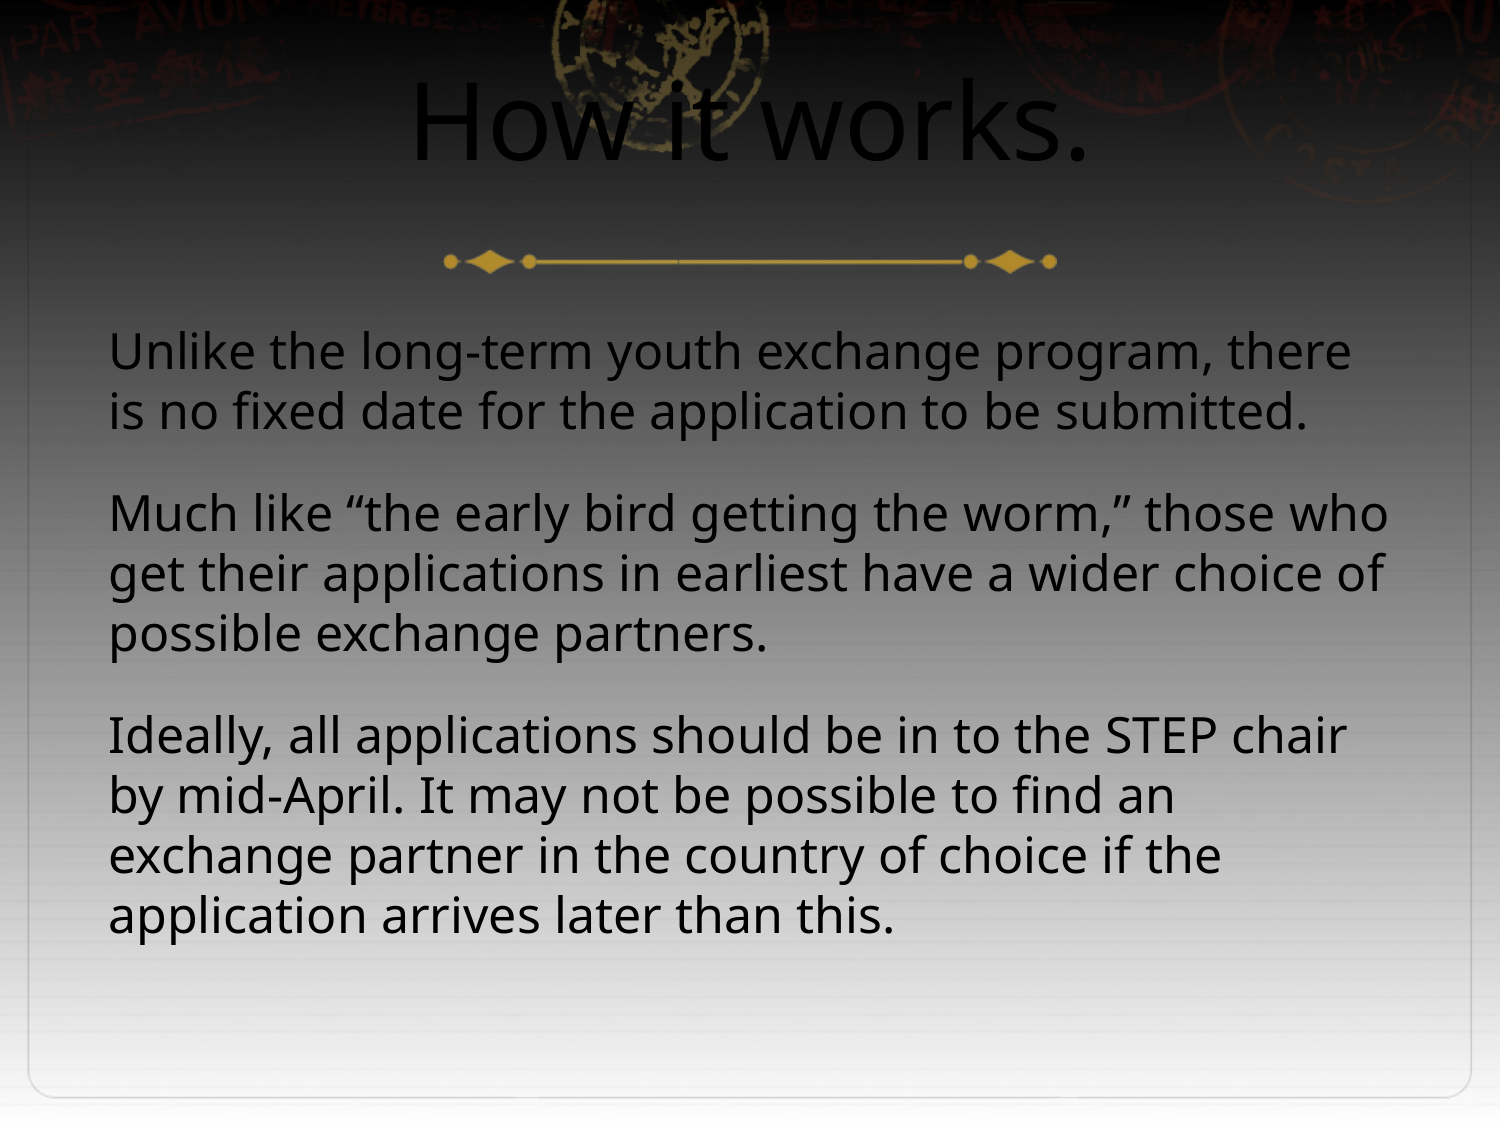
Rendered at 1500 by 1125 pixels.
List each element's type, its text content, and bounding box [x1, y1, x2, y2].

picture [0, 0, 1500, 1125]
title How it works. [93, 45, 1407, 233]
list Unlike the long-term youth exchange program, there is no fixed date for the application to be submitted. Much like “the early bird getting the worm,” those who get their applications in earliest have a wider choice of possible exchange partners. Ideally, all applications should be in to the STEP chair by mid-April. It may not be possible to find an exchange partner in the country of choice if the application arrives later than this. [93, 312, 1407, 988]
